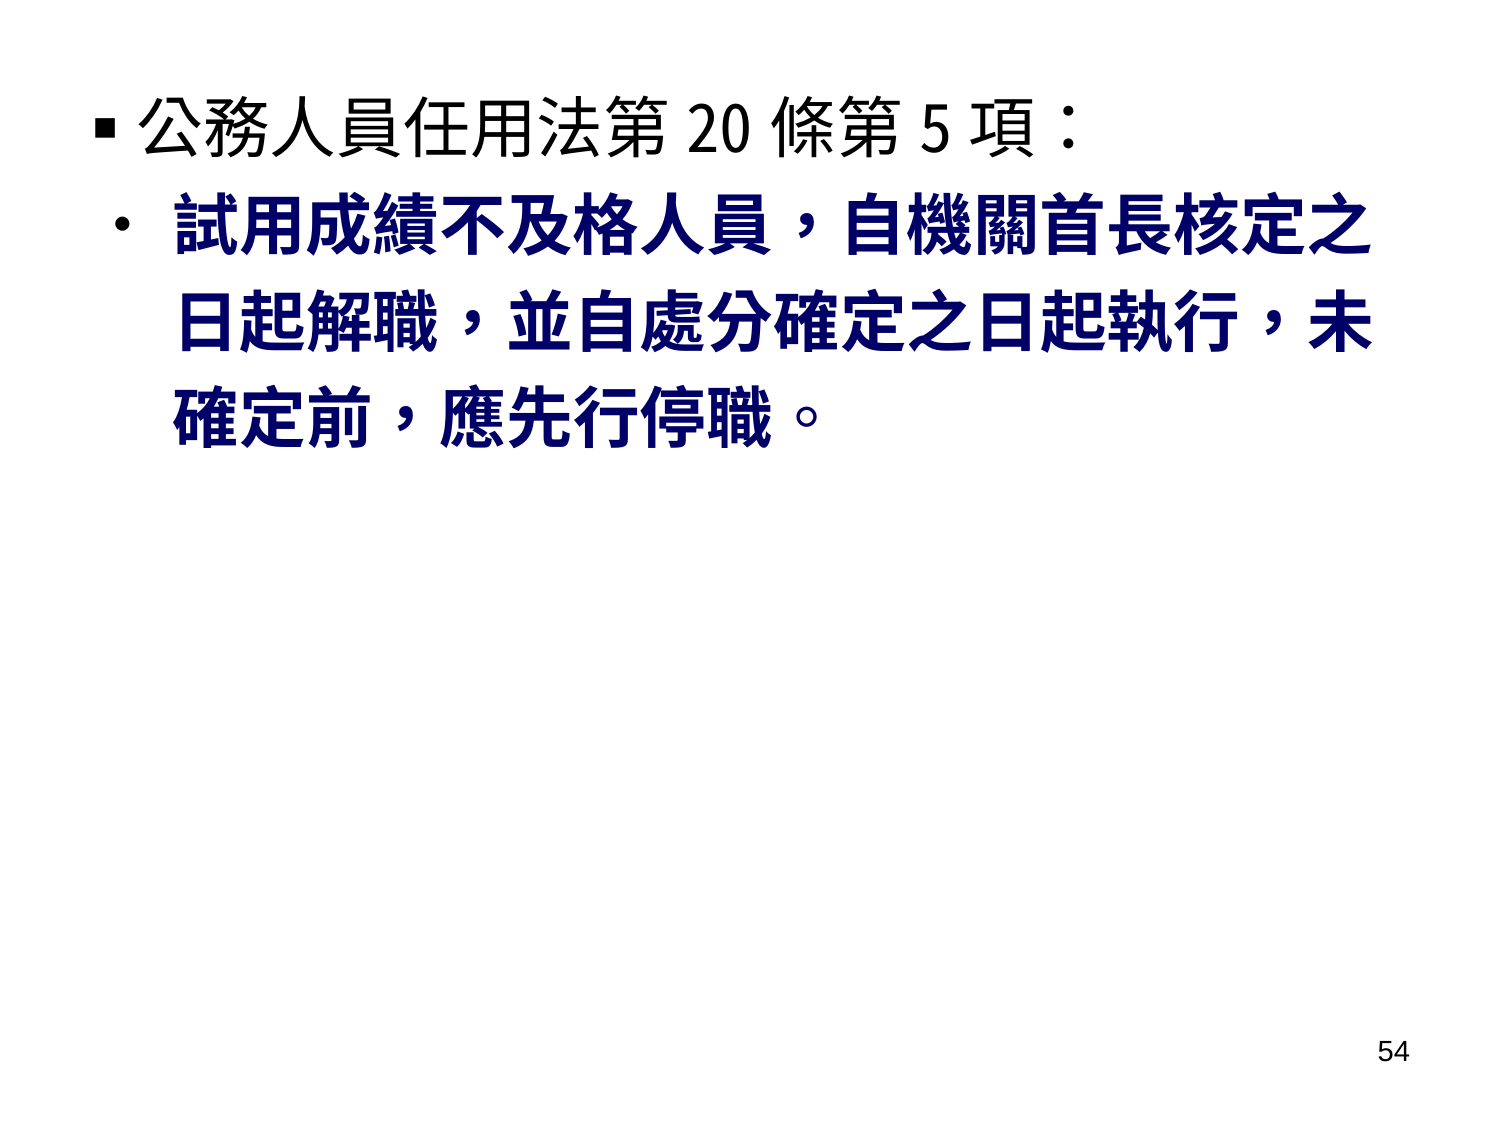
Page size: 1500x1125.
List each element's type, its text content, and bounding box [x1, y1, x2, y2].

list 公務人員任用法第20條第5項： •試用成績不及格人員，自機關首長核定之 日起解職，並自處分確定之日起執行，未 確定前，應先行停職。 [75, 78, 1426, 1005]
